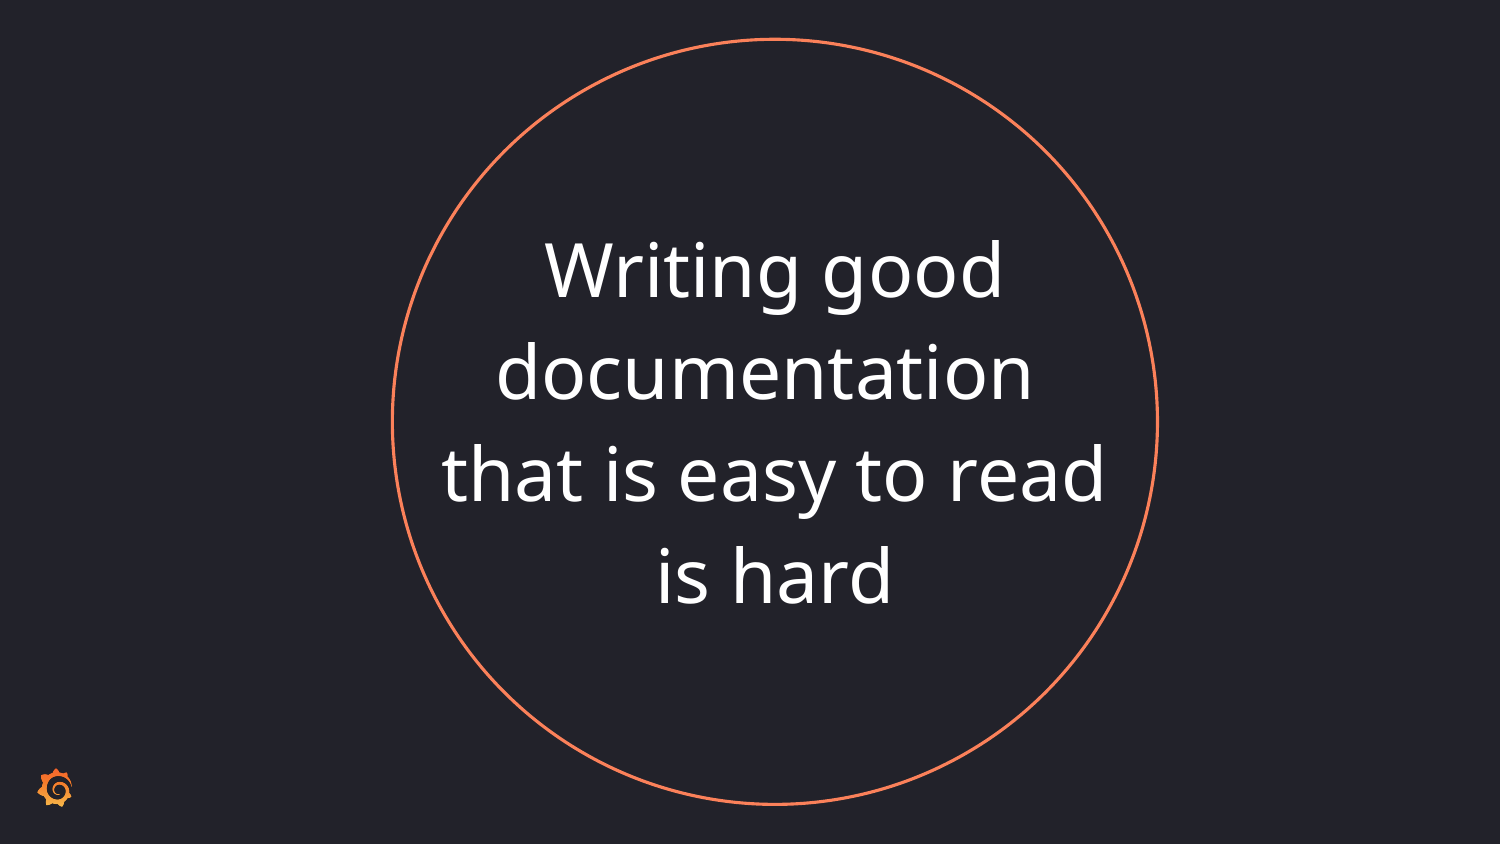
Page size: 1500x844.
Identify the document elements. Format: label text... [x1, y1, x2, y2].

picture [37, 768, 72, 807]
text_box Writing good documentation that is easy to read is hard [420, 89, 1130, 753]
